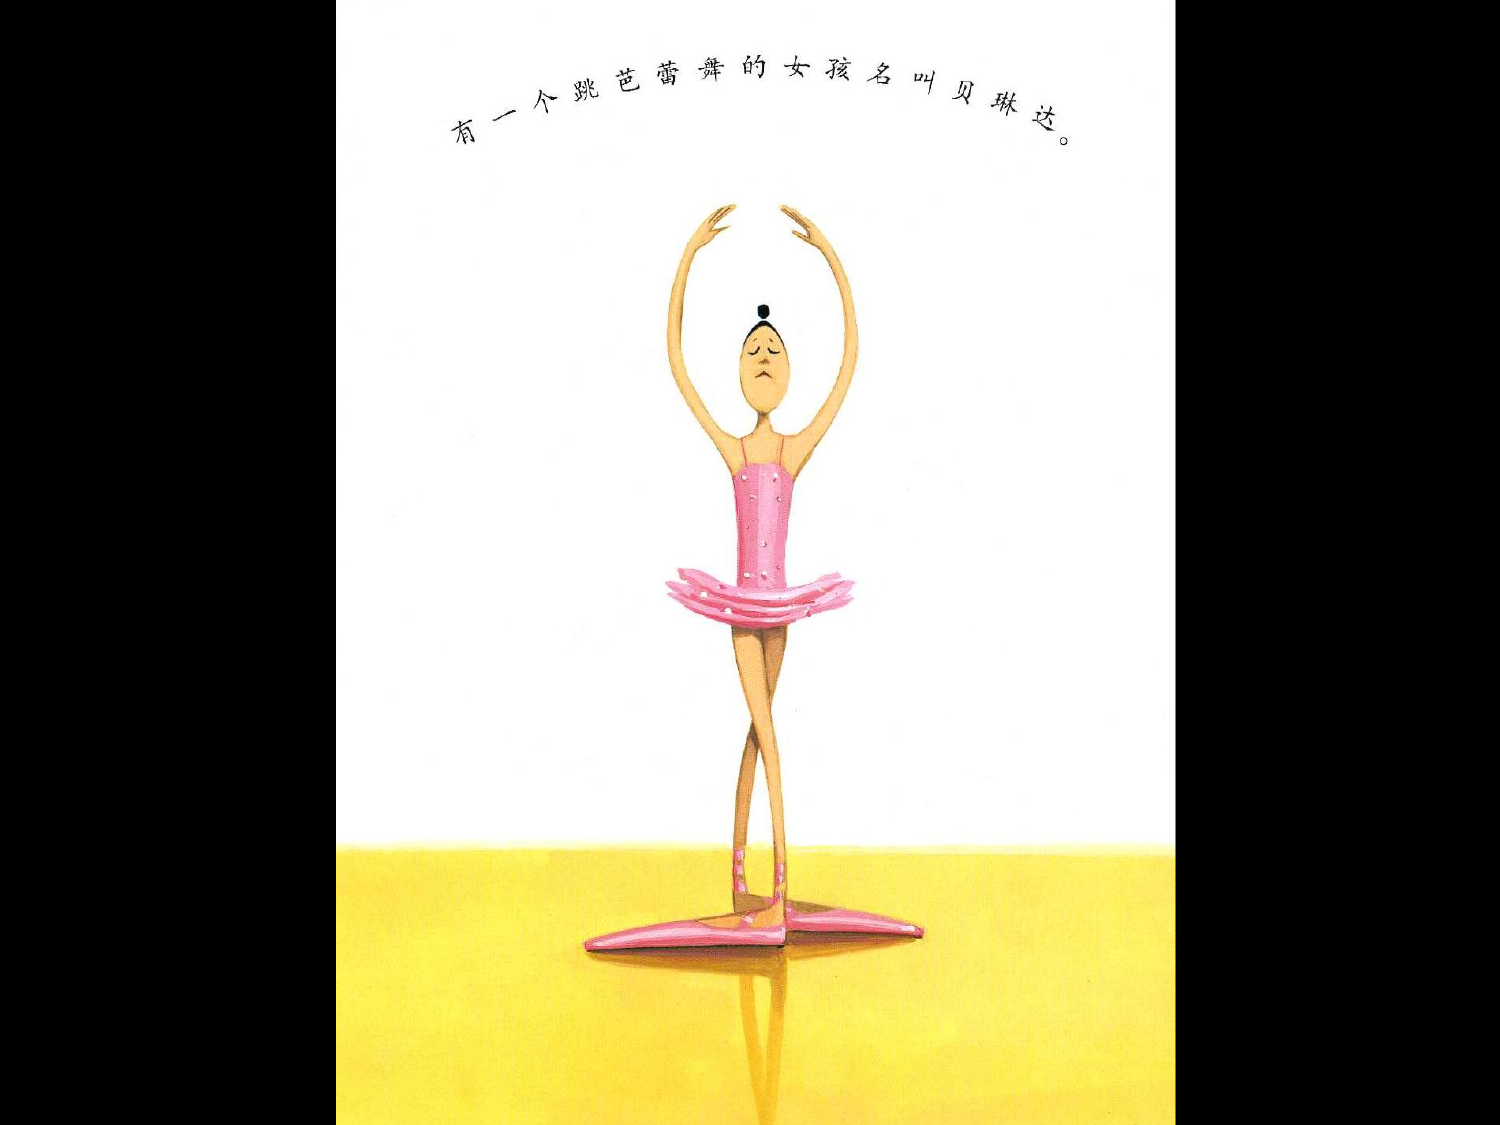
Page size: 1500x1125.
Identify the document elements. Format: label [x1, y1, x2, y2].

picture [336, 0, 1176, 1125]
